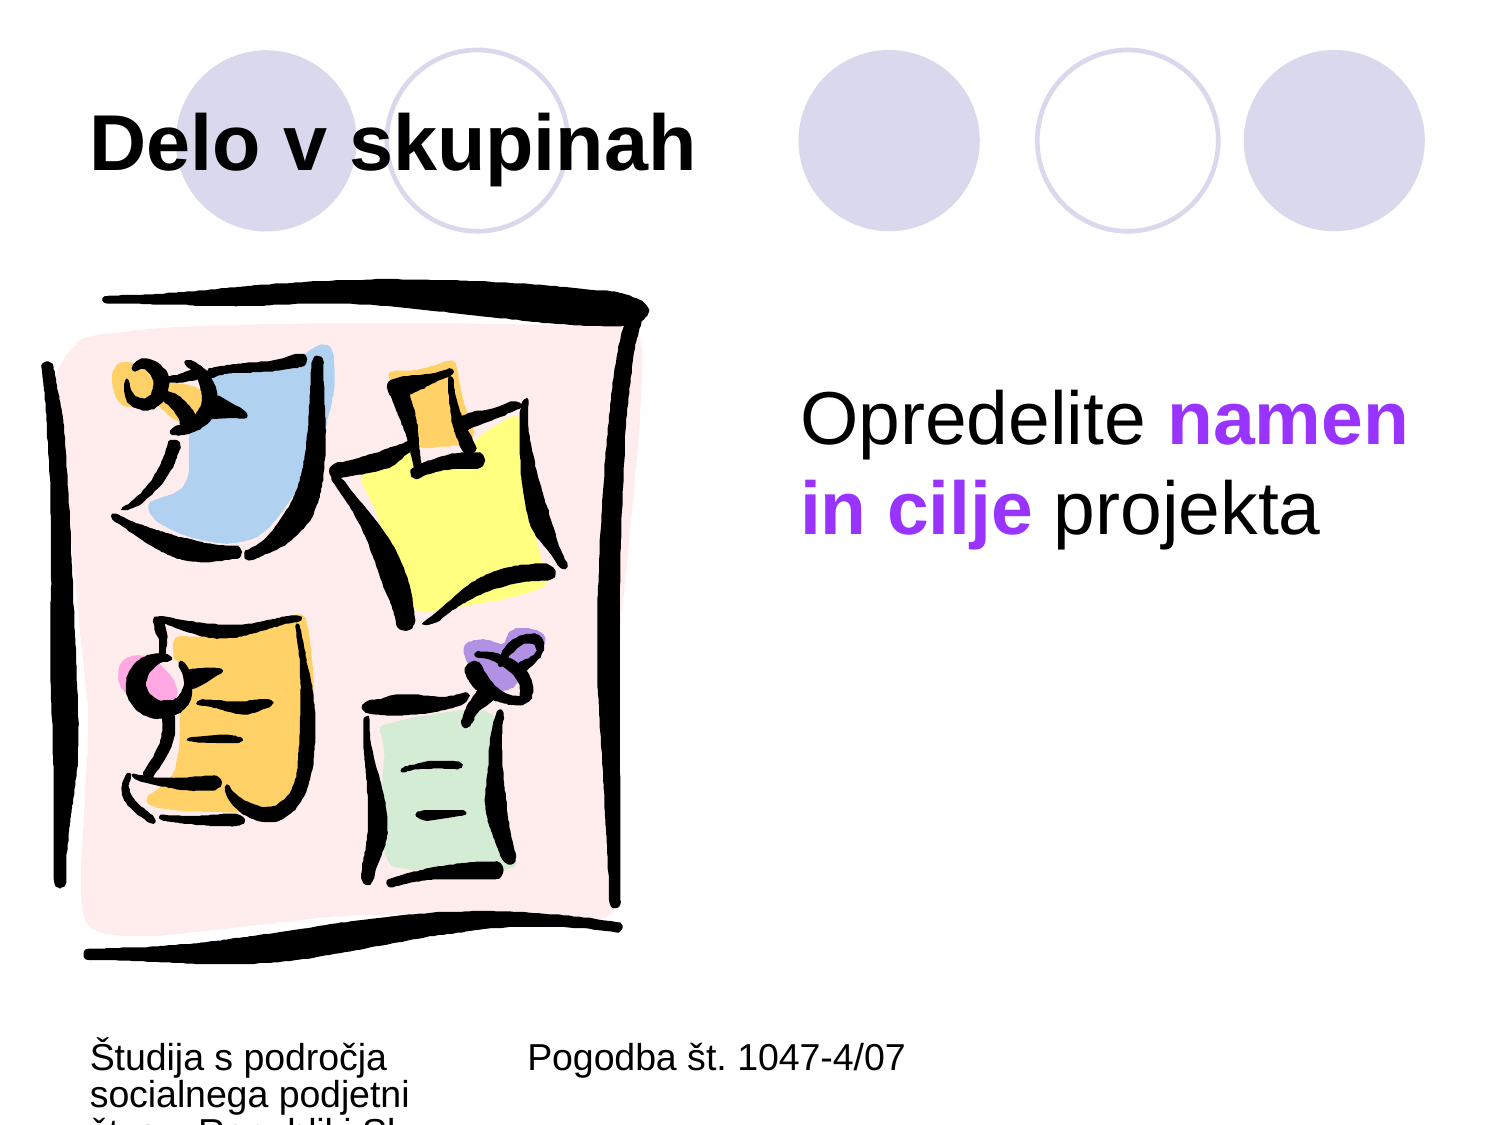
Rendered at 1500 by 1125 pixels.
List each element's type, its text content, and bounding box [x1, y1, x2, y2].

picture [41, 278, 650, 965]
text_box Opredelite namen in cilje projekta [785, 361, 1436, 558]
title Delo v skupinah [75, 45, 1426, 233]
